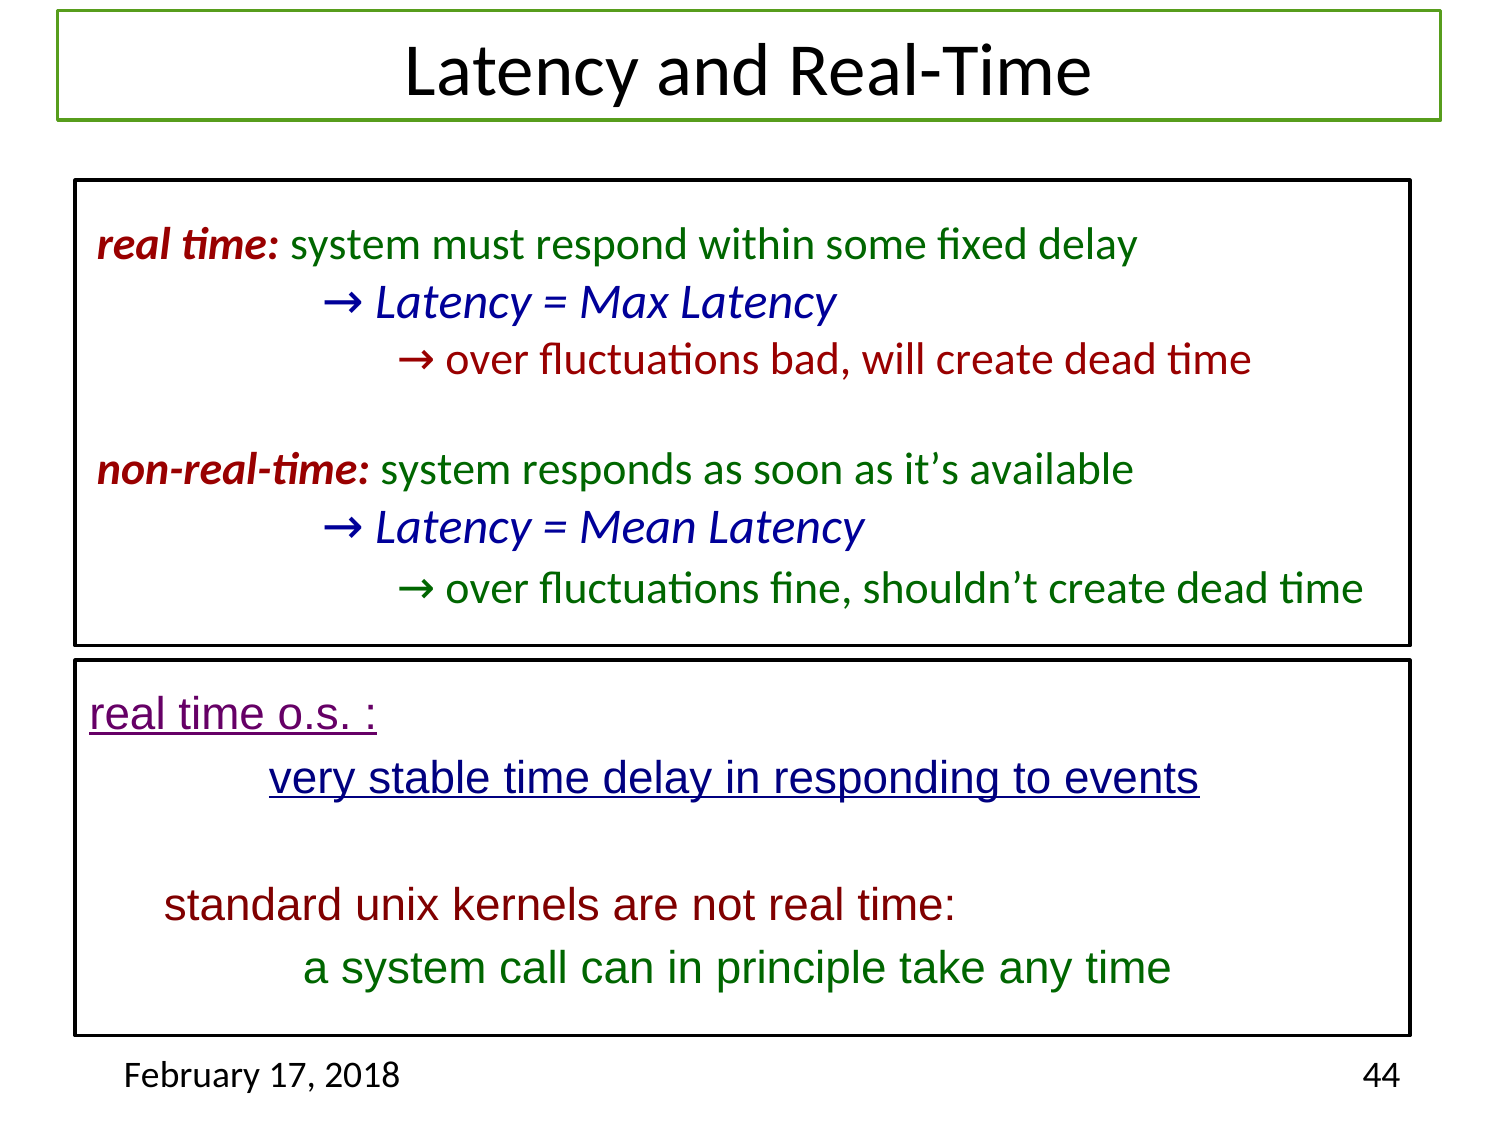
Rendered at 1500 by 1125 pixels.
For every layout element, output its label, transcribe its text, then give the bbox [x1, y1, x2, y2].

title Latency and Real-Time [57, 10, 1441, 121]
text_box real time o.s. : very stable time delay in responding to events standard unix kernels are not real time: a system call can in principle take any time [89, 686, 1380, 996]
title real time: system must respond within some fixed delay → Latency = Max Latency → over fluctuations bad, will create dead time non-real-time: system responds as soon as it’s available → Latency = Mean Latency → over fluctuations fine, shouldn’t create dead time [82, 182, 1408, 644]
